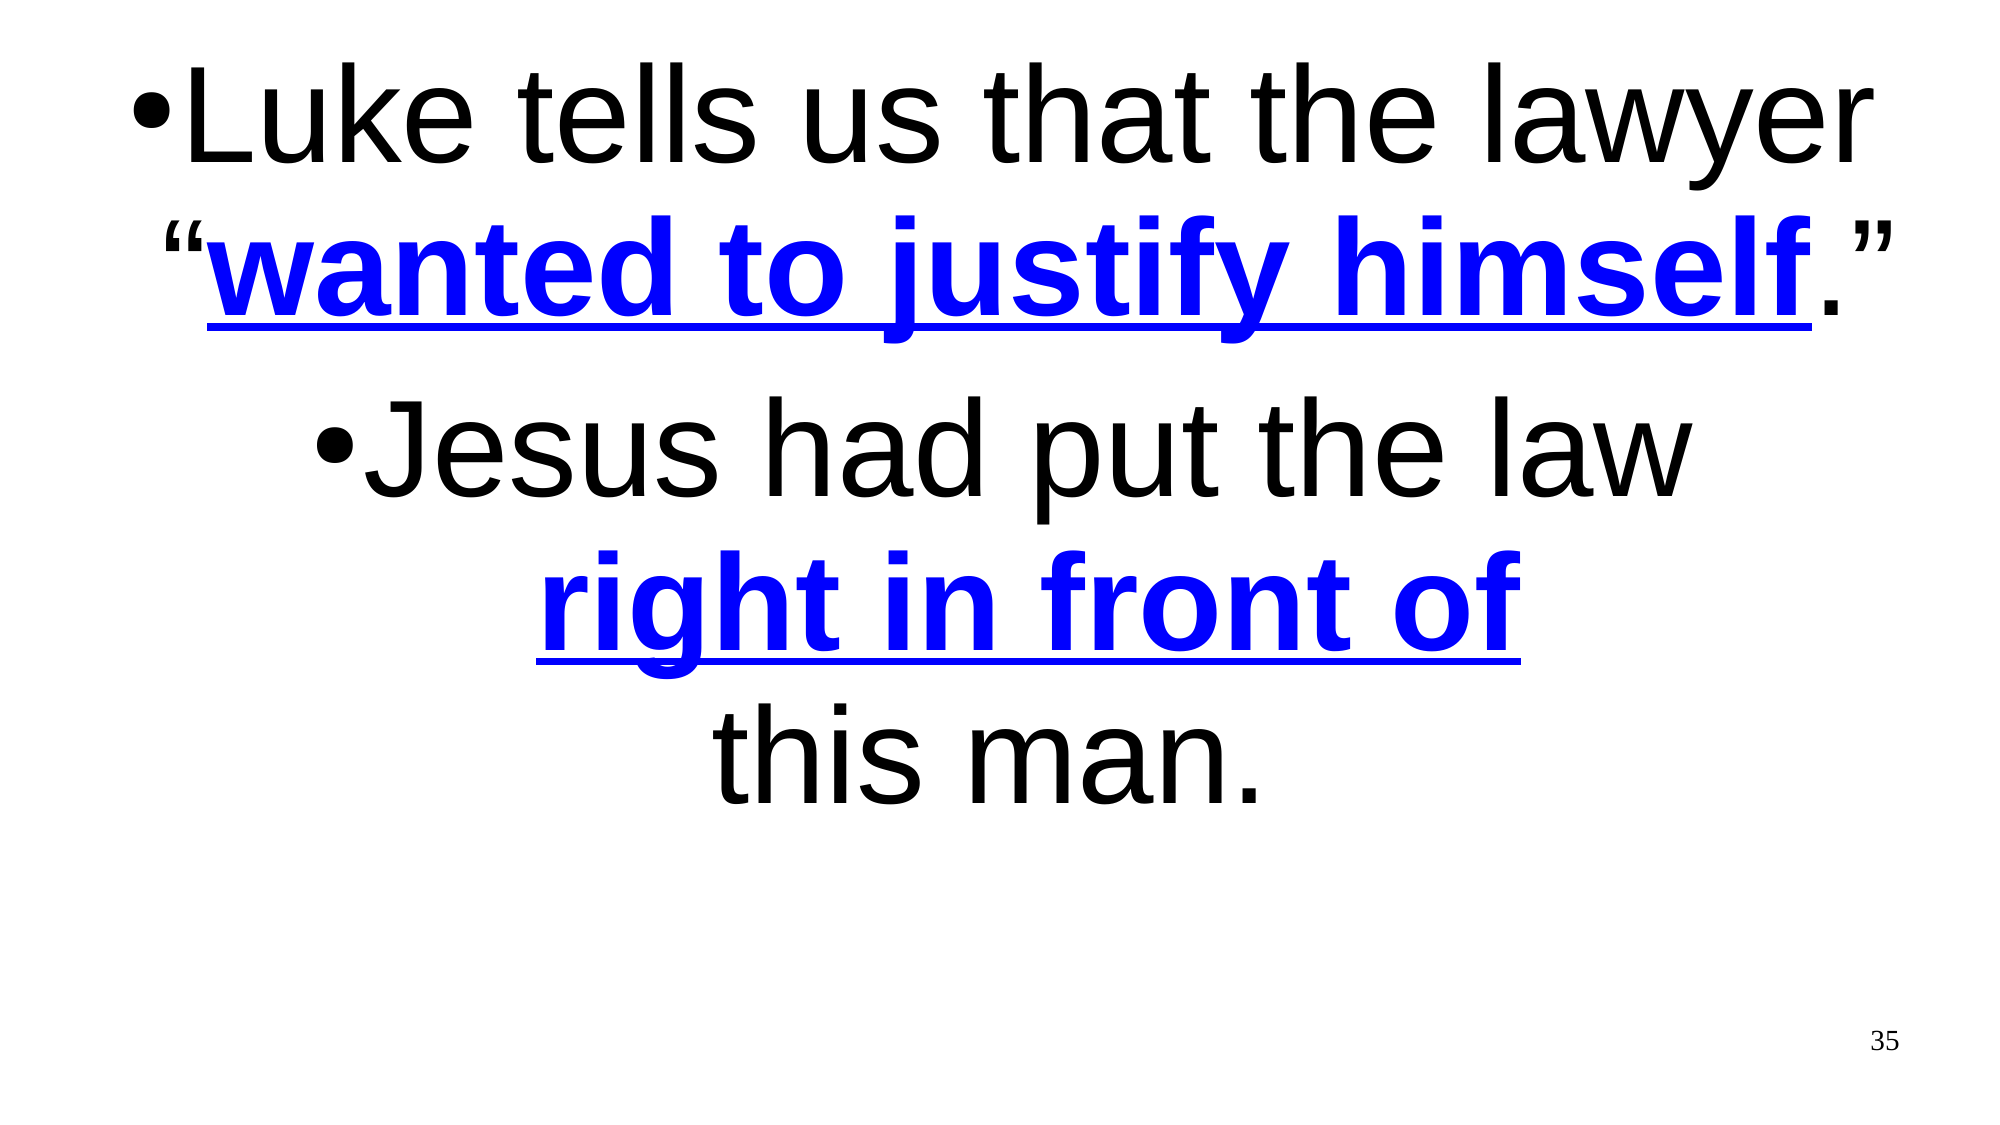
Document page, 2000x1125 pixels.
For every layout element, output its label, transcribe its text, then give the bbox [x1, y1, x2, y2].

list Luke tells us that the lawyer “wanted to justify himself.” Jesus had put the law right in front of this man. [37, 37, 1988, 1088]
